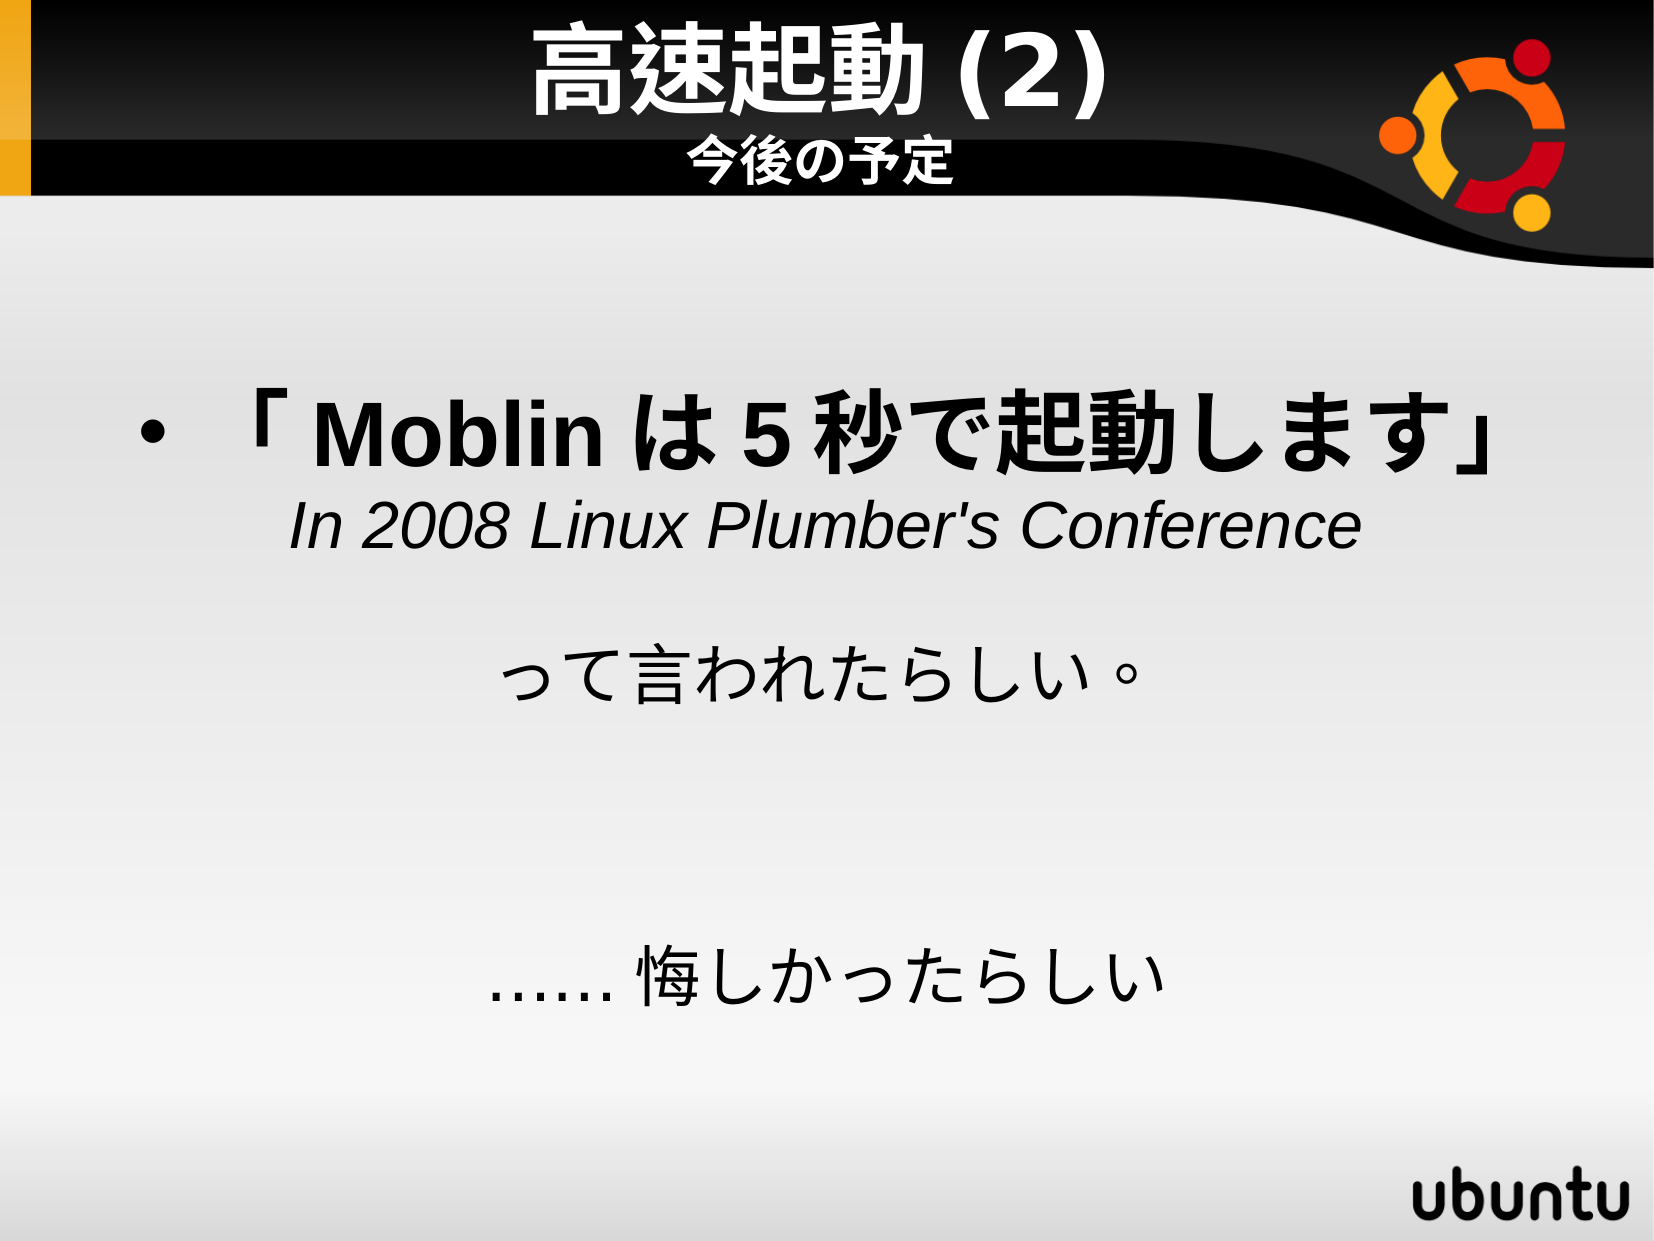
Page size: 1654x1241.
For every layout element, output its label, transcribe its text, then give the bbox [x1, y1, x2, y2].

title 高速起動(2) 今後の予定 [76, 0, 1565, 208]
subtitle ・「Moblinは5秒で起動します」 In 2008 Linux Plumber's Conference って言われたらしい。 ……悔しかったらしい [82, 297, 1571, 1102]
picture [0, 0, 1654, 1241]
